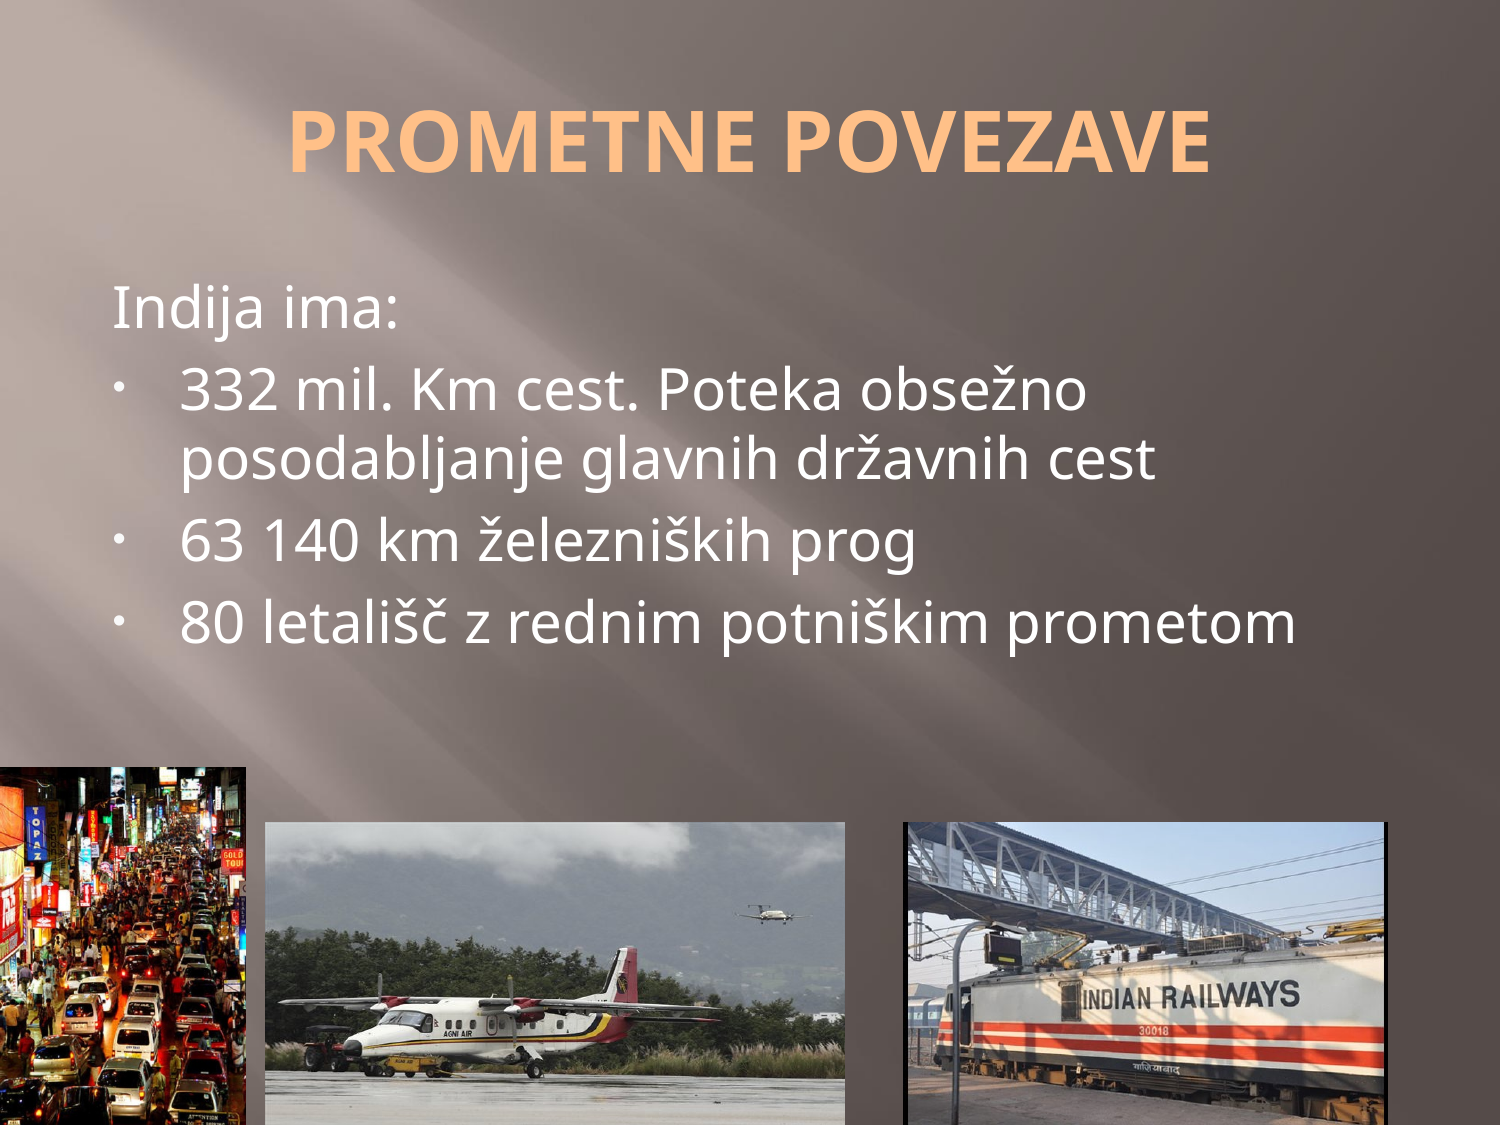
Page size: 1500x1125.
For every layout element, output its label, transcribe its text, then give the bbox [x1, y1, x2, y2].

list Indija ima: 332 mil. Km cest. Poteka obsežno posodabljanje glavnih državnih cest 63 140 km železniških prog 80 letališč z rednim potniškim prometom [75, 262, 1425, 1035]
title PROMETNE POVEZAVE [75, 45, 1425, 233]
picture [0, 0, 1500, 1125]
